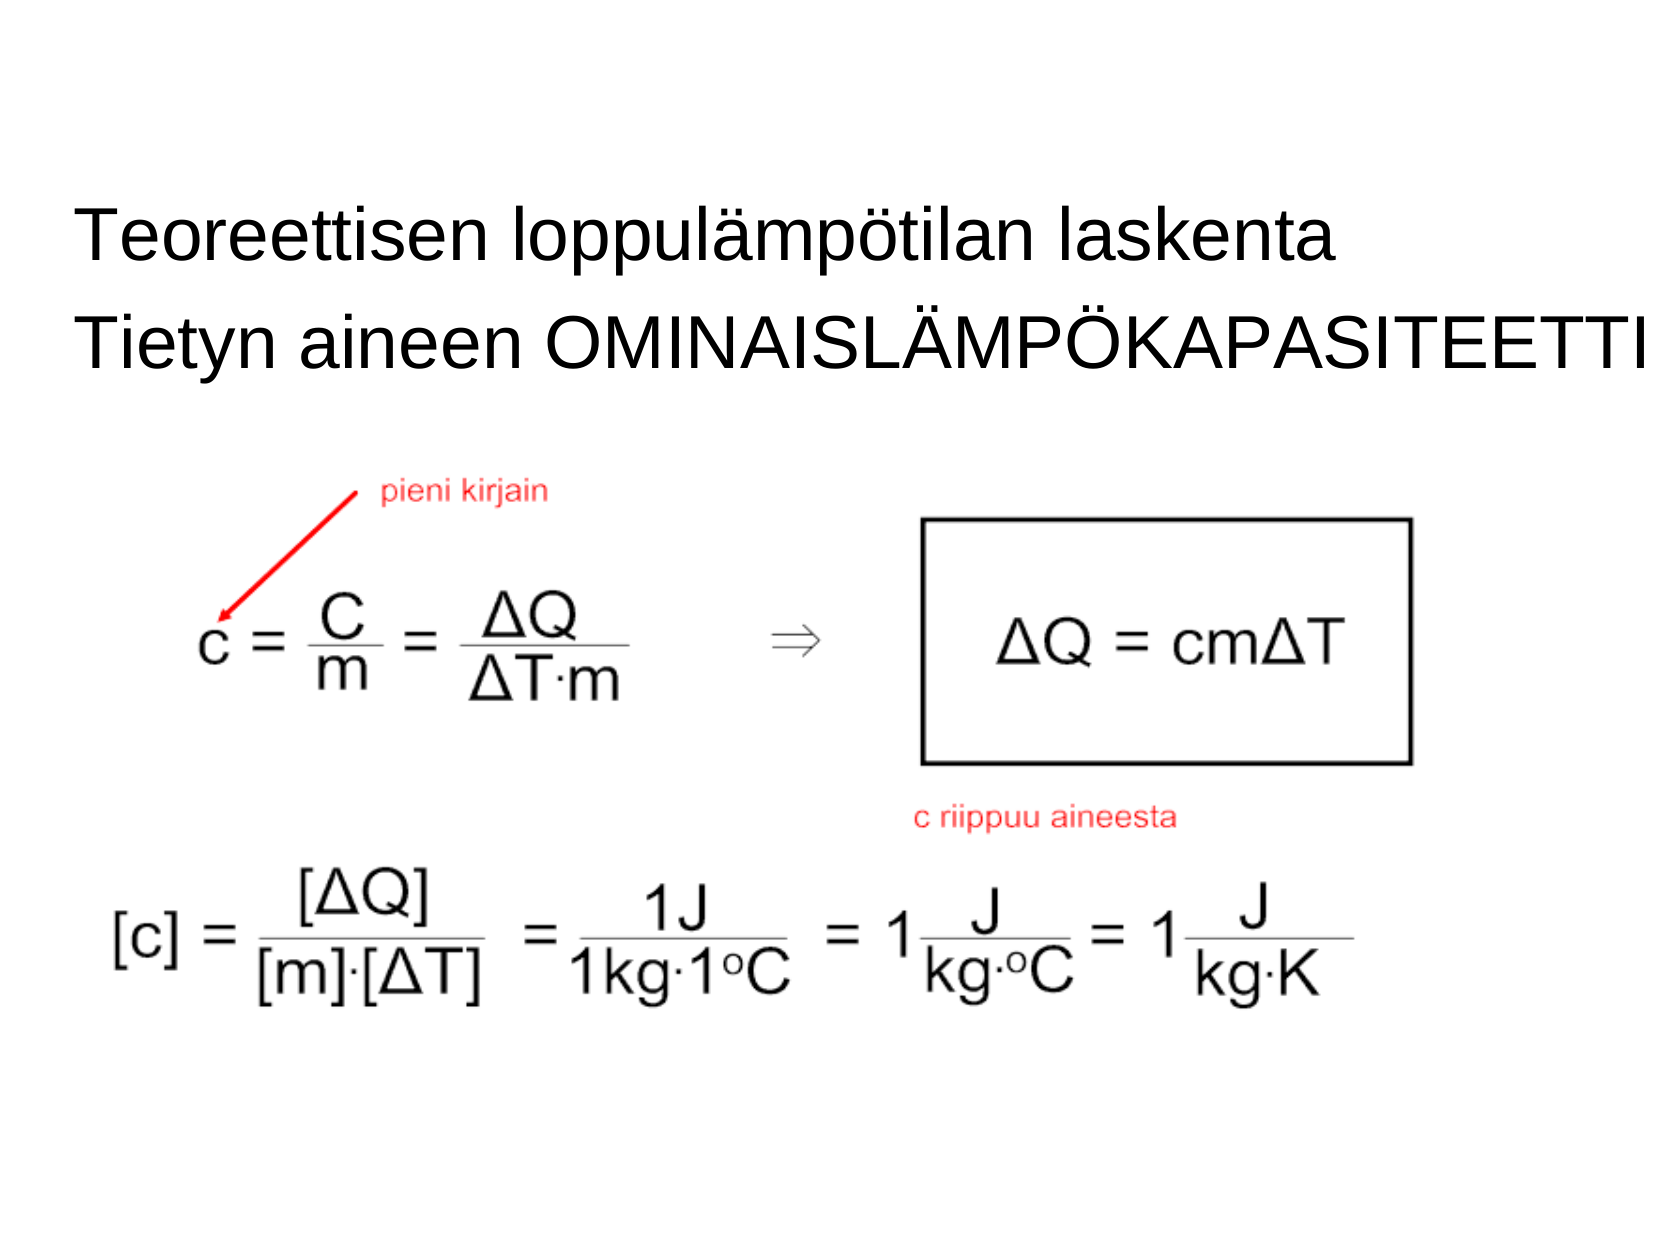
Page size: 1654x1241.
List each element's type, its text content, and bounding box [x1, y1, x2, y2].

picture [54, 433, 1486, 1063]
text_box Teoreettisen loppulämpötilan laskenta Tietyn aineen OMINAISLÄMPÖKAPASITEETTI [59, 177, 1654, 390]
